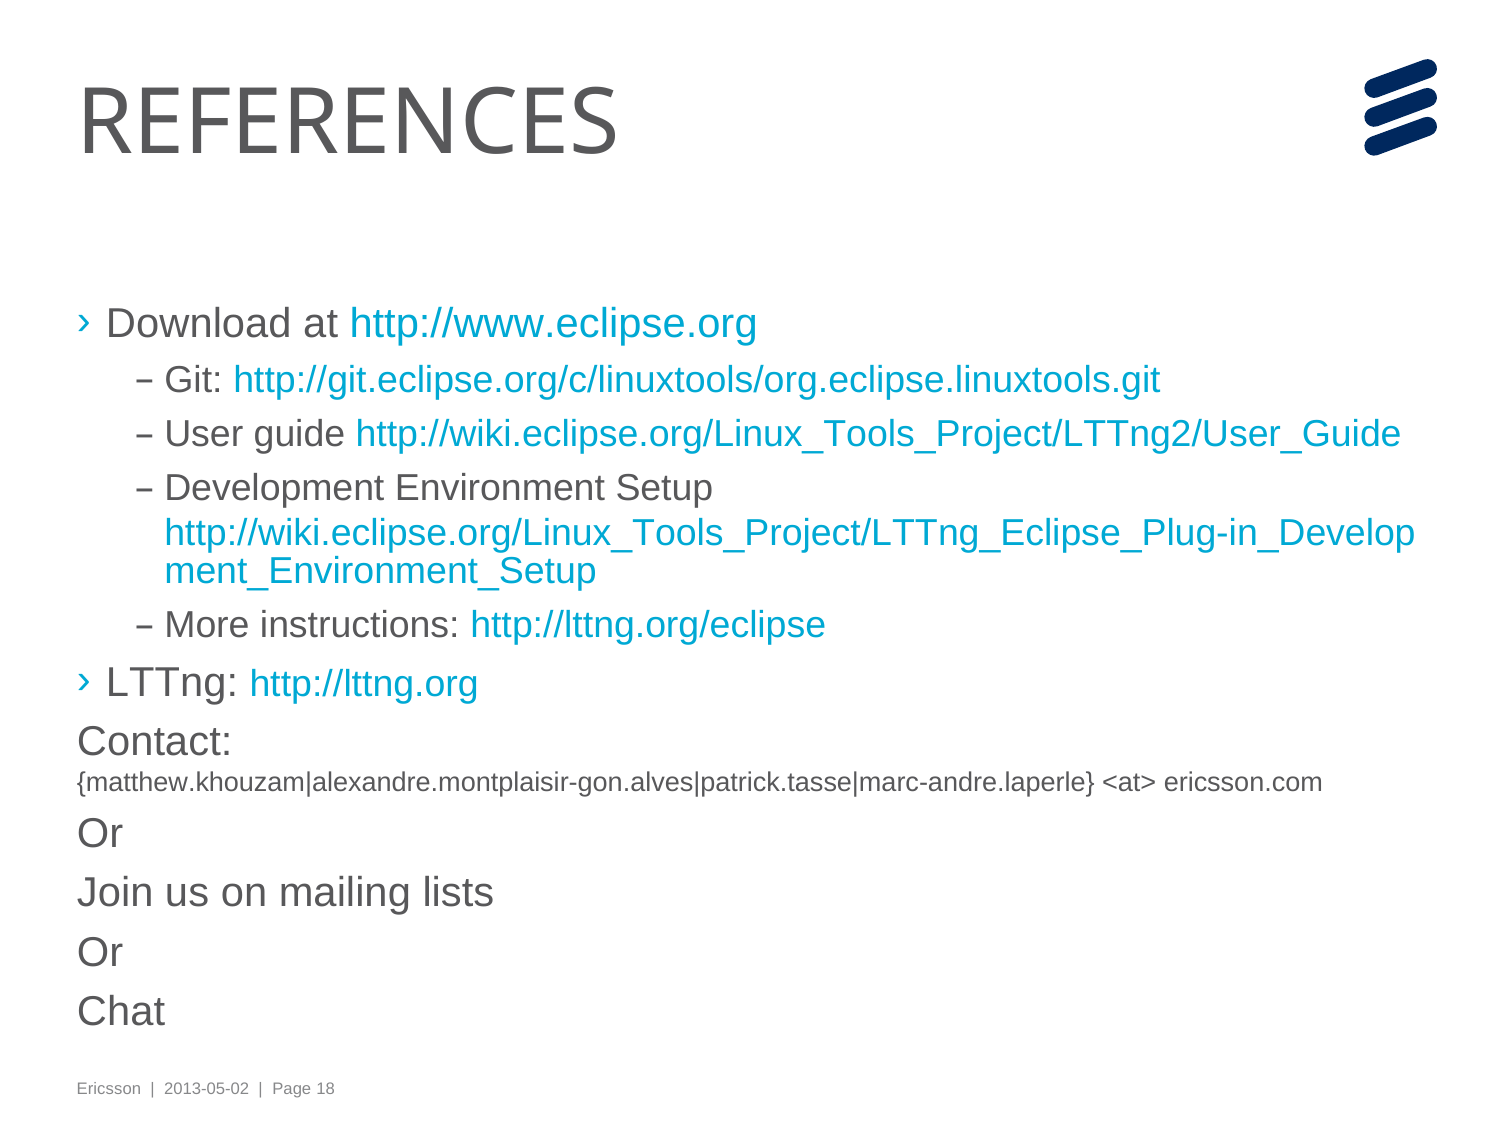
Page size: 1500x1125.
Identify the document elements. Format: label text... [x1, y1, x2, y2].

list Download at http://www.eclipse.org Git: http://git.eclipse.org/c/linuxtools/org.eclipse.linuxtools.git User guide http://wiki.eclipse.org/Linux_Tools_Project/LTTng2/User_Guide Development Environment Setup http://wiki.eclipse.org/Linux_Tools_Project/LTTng_Eclipse_Plug-in_Development_Environment_Setup More instructions: http://lttng.org/eclipse LTTng: http://lttng.org Contact: {matthew.khouzam|alexandre.montplaisir-gon.alves|patrick.tasse|marc-andre.laperle} <at> ericsson.com Or Join us on mailing lists Or Chat [65, 295, 1436, 1024]
title REFERENCES [64, 39, 1295, 218]
